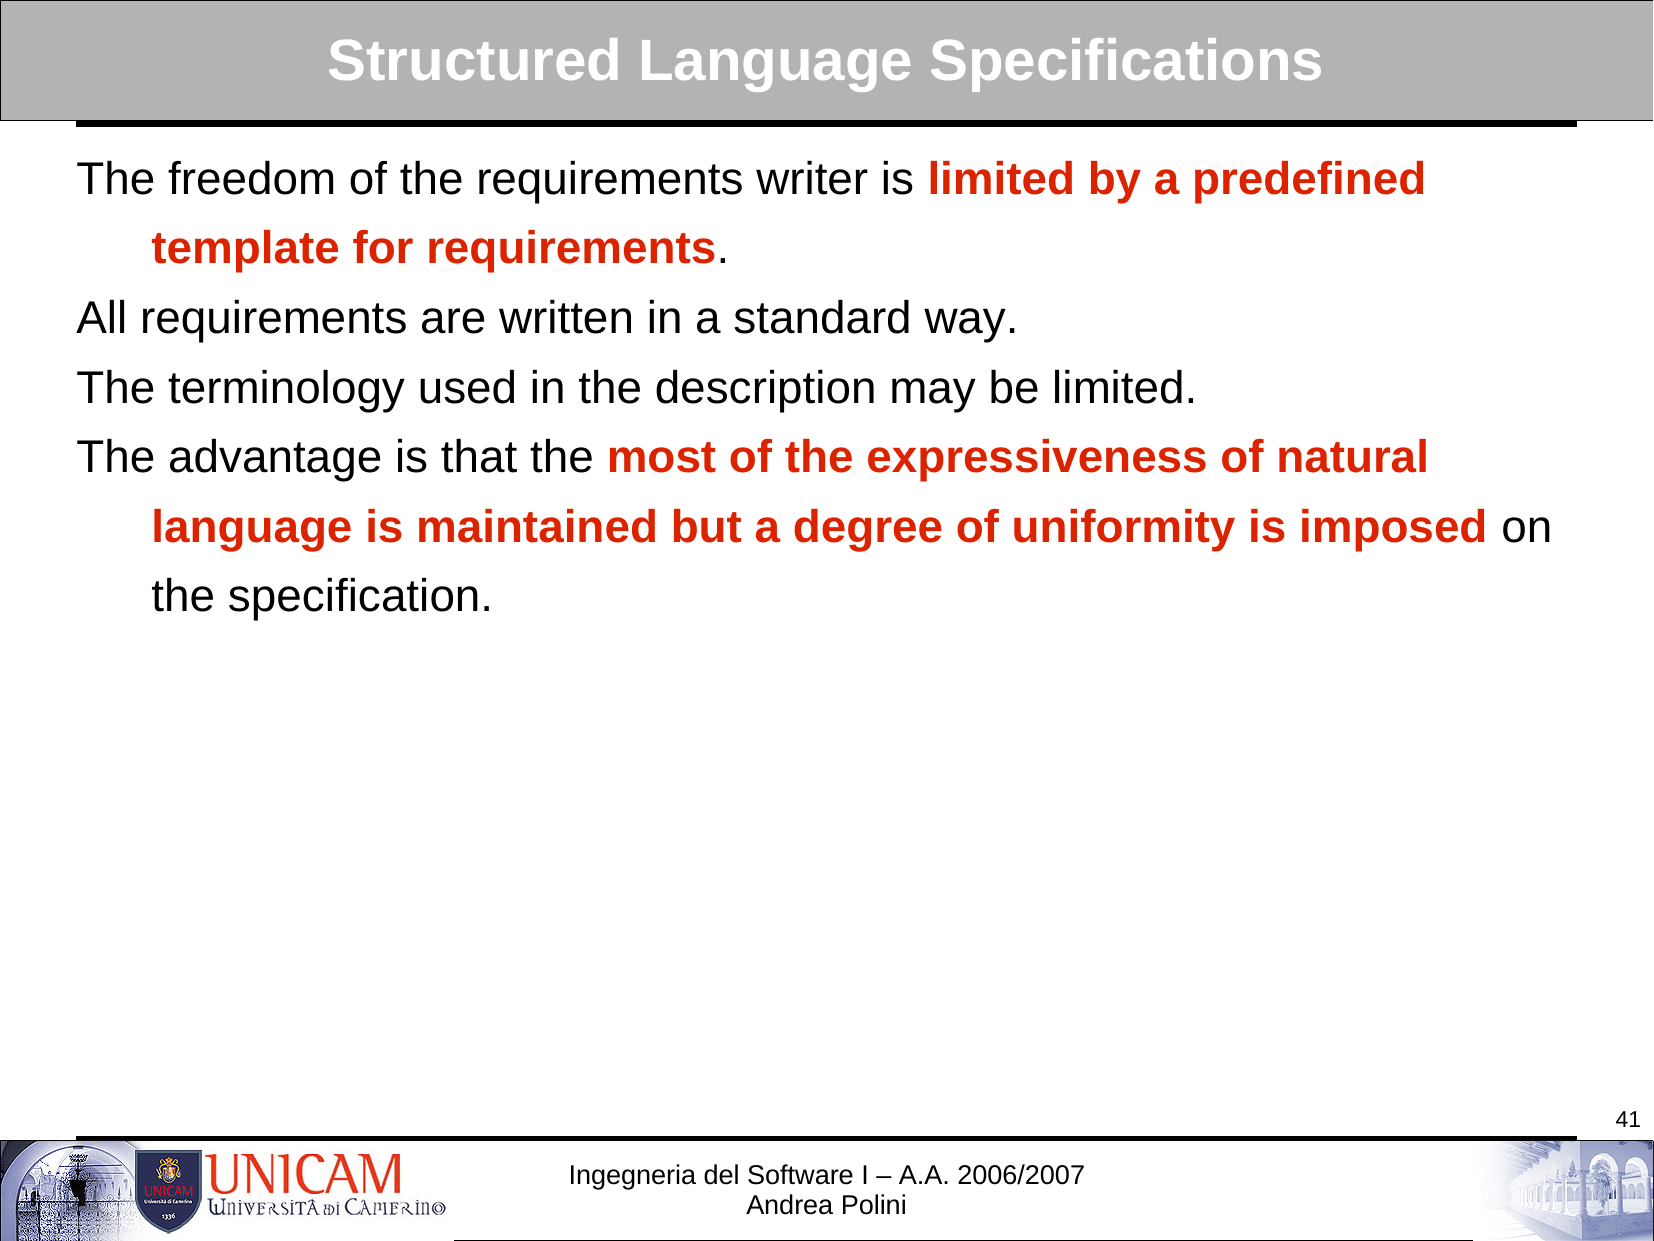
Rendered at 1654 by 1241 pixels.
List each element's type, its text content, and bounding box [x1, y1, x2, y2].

picture [1473, 1141, 1654, 1241]
picture [0, 1141, 454, 1241]
title Structured Language Specifications [0, 0, 1653, 121]
list The freedom of the requirements writer is limited by a predefined template for requirements. All requirements are written in a standard way. The terminology used in the description may be limited. The advantage is that the most of the expressiveness of natural language is maintained but a degree of uniformity is imposed on the specification. [76, 152, 1577, 762]
